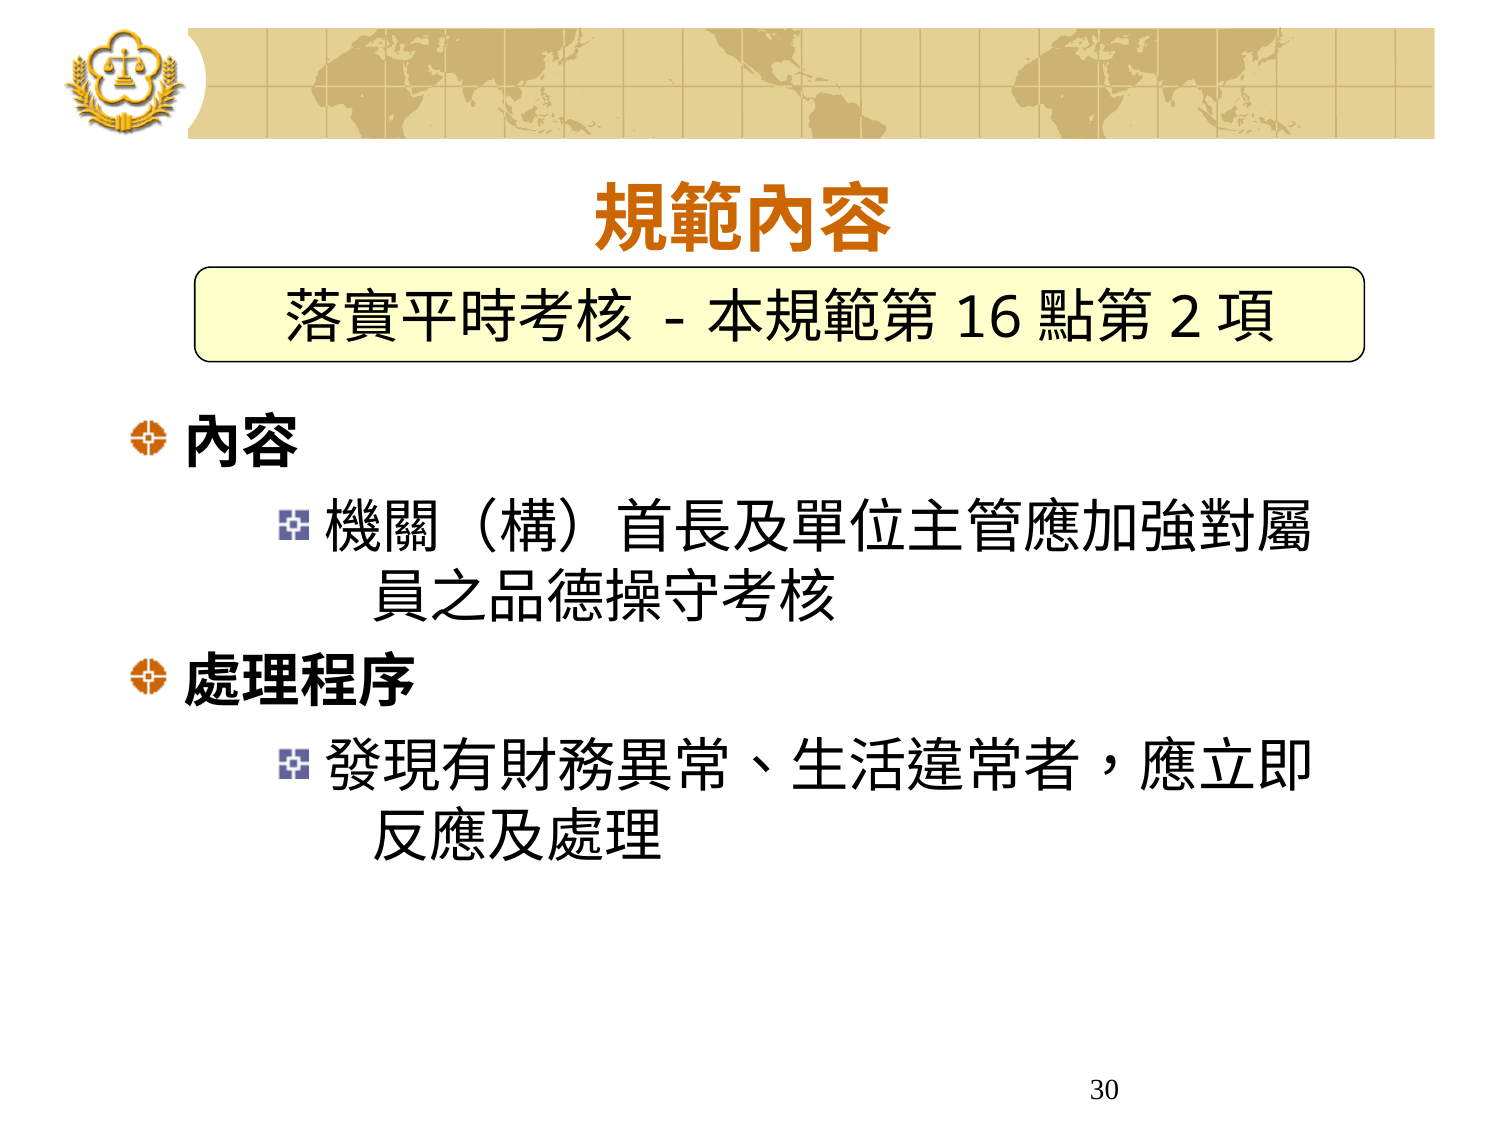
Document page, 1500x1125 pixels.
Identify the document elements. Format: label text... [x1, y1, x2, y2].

text_box 落實平時考核 -本規範第16點第2項 [194, 267, 1365, 362]
text_box [1074, 1037, 1388, 1113]
title 規範內容 [466, 152, 1022, 267]
list 內容 機關（構）首長及單位主管應加強對屬員之品德操守考核 處理程序 發現有財務異常、生活違常者，應立即反應及處理 [112, 397, 1388, 1028]
